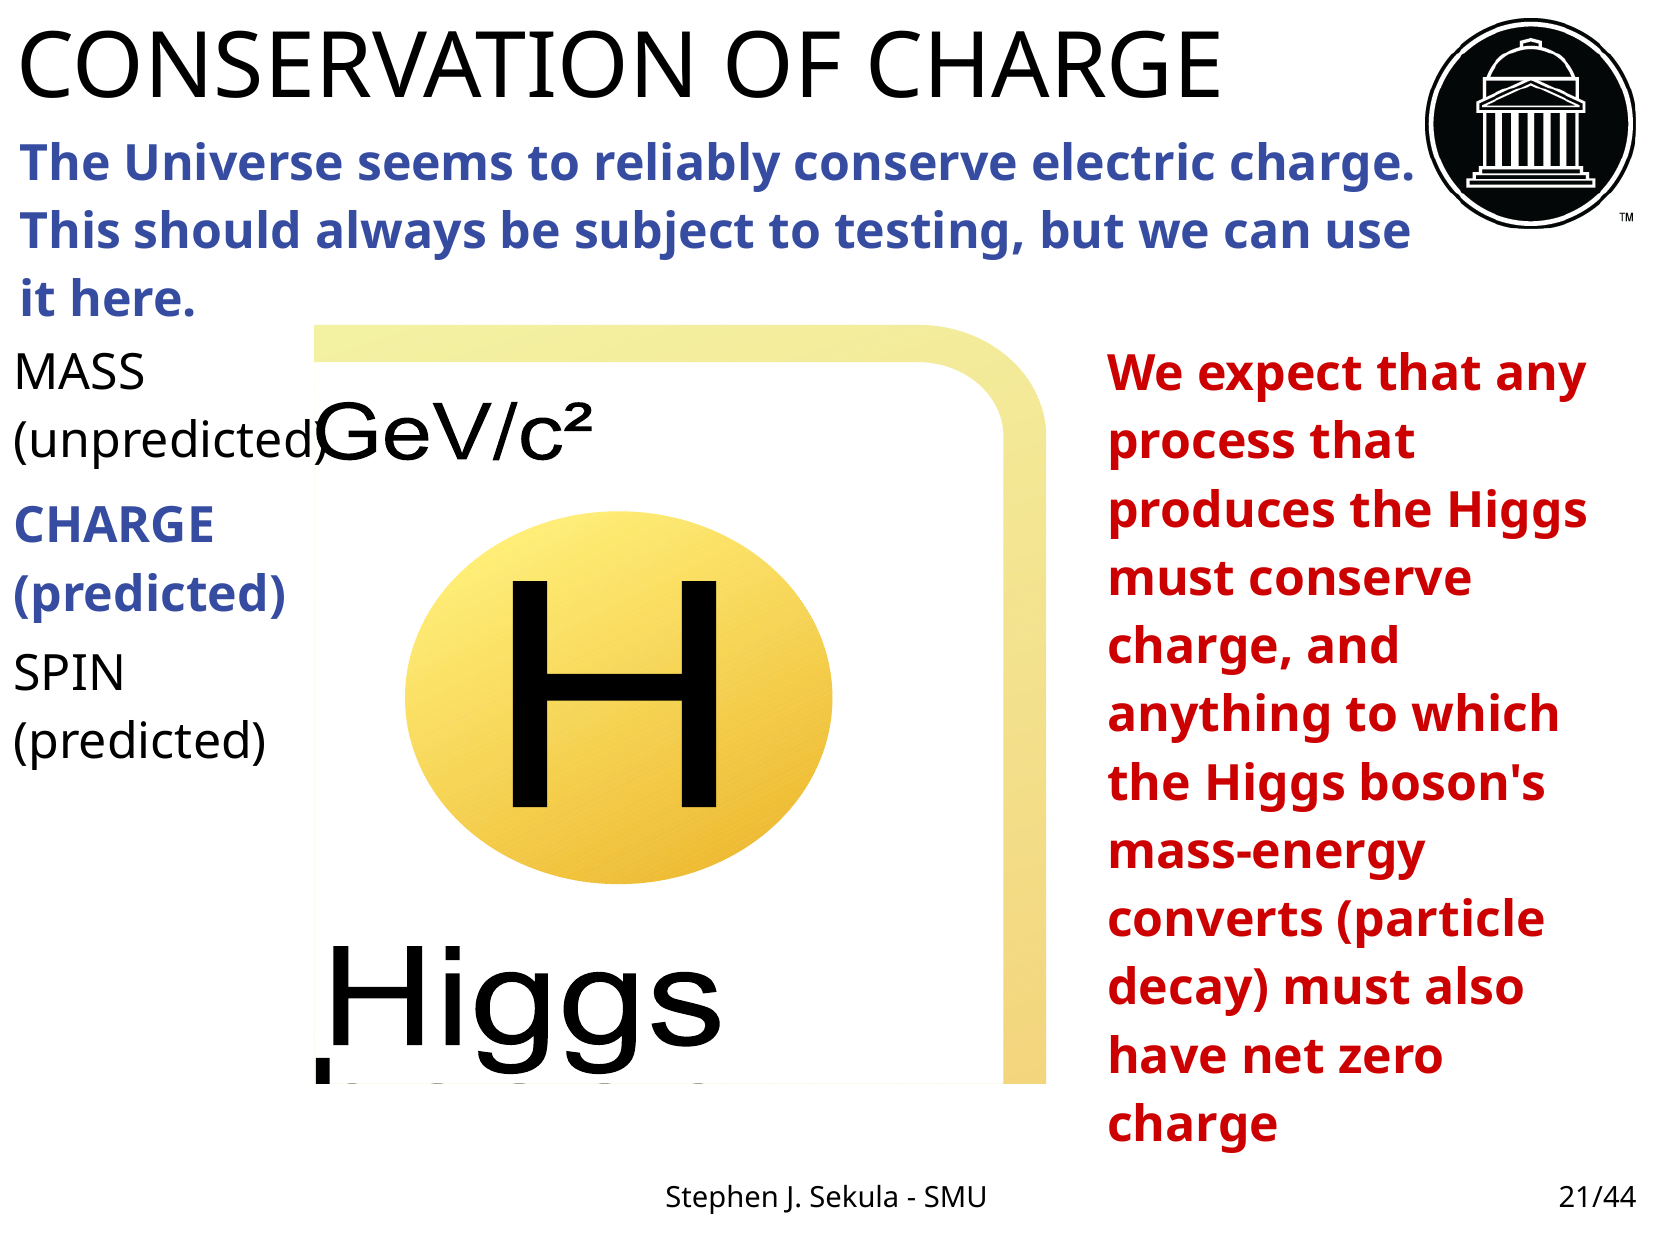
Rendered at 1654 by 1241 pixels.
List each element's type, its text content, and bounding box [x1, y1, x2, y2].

text_box We expect that any process that produces the Higgs must conserve charge, and anything to which the Higgs boson's mass-energy converts (particle decay) must also have net zero charge [1092, 329, 1615, 990]
text_box CHARGE (predicted) [0, 481, 403, 626]
picture [1425, 18, 1636, 229]
picture [314, 264, 1093, 1084]
title CONSERVATION OF CHARGE [16, 0, 1415, 119]
text_box SPIN (predicted) [0, 629, 403, 774]
text_box The Universe seems to reliably conserve electric charge. This should always be subject to testing, but we can use it here. [4, 119, 1433, 264]
text_box MASS (unpredicted) [0, 328, 403, 473]
